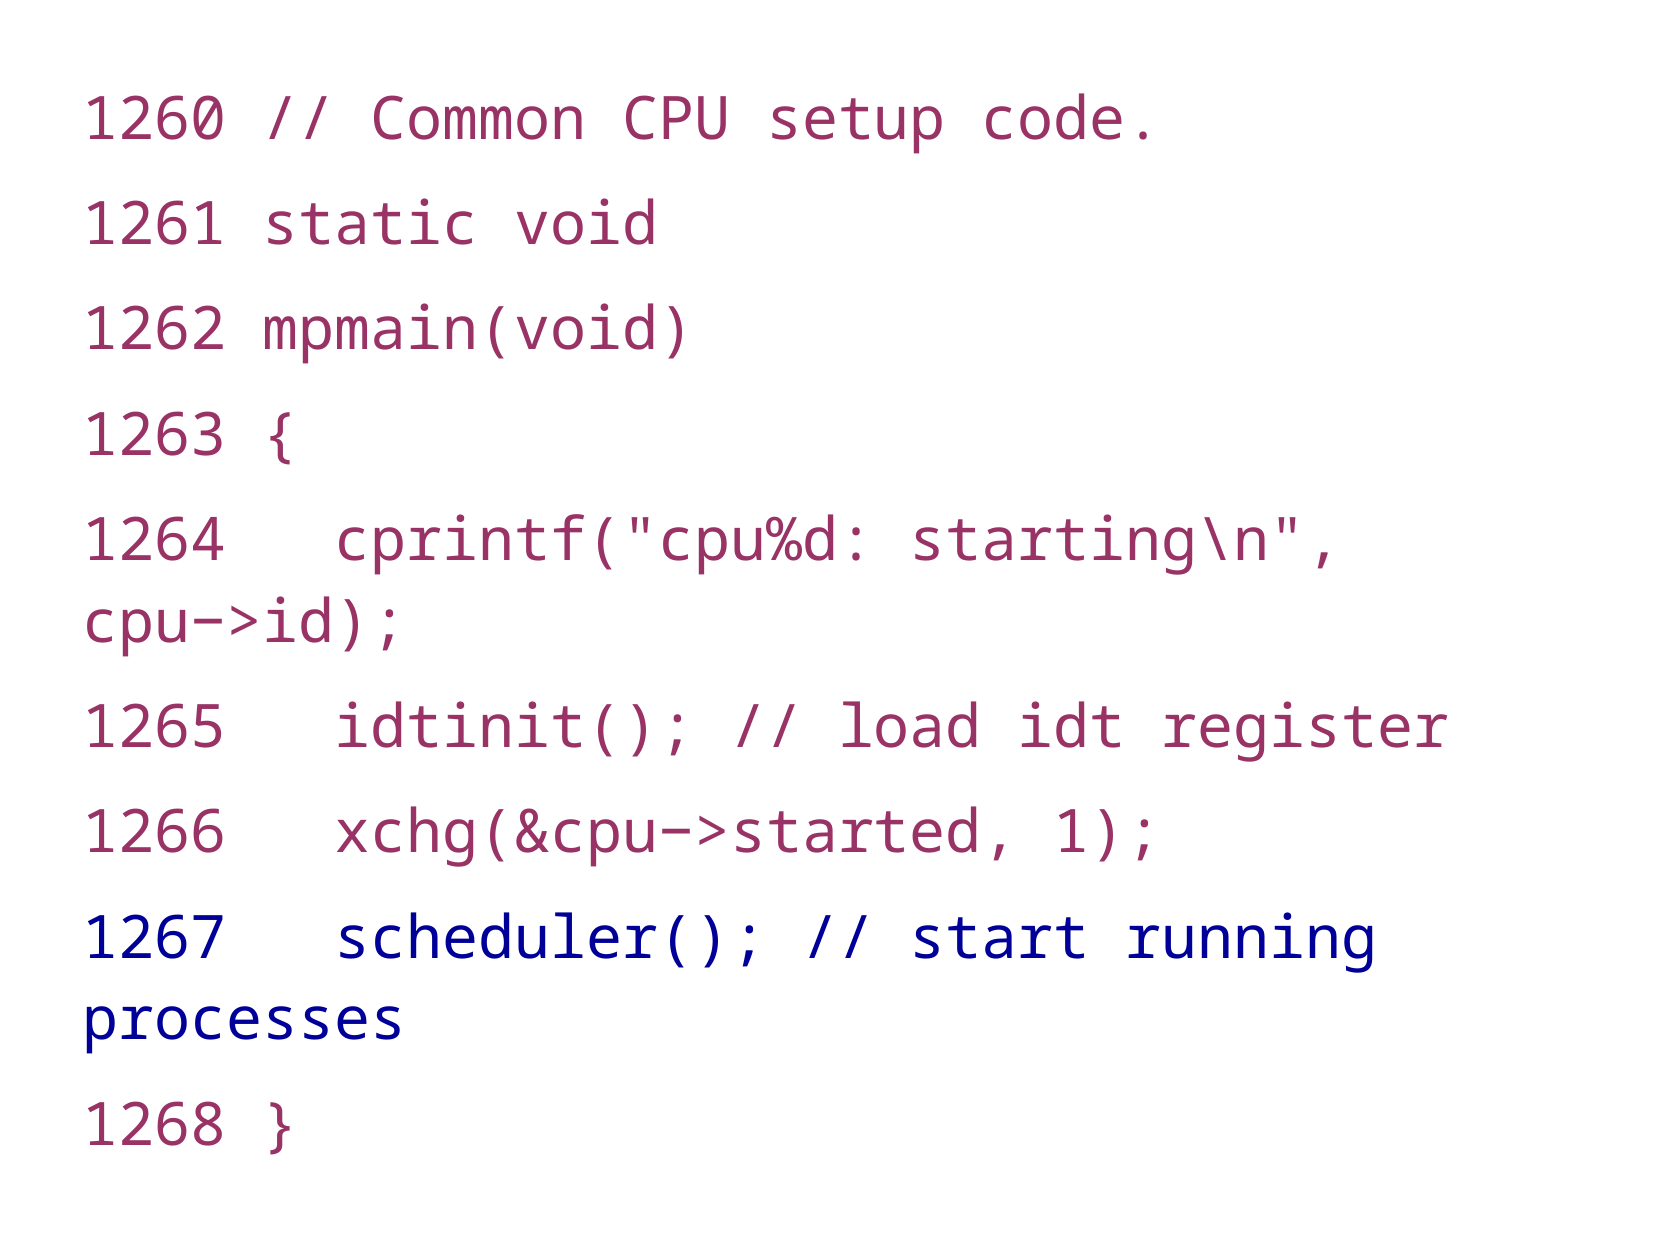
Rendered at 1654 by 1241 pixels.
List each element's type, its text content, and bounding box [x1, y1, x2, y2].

list 1260 // Common CPU setup code. 1261 static void 1262 mpmain(void) 1263 { 1264 cprintf("cpu%d: starting\n", cpu−>id); 1265 idtinit(); // load idt register 1266 xchg(&cpu−>started, 1); 1267 scheduler(); // start running processes 1268 } [82, 75, 1571, 1163]
